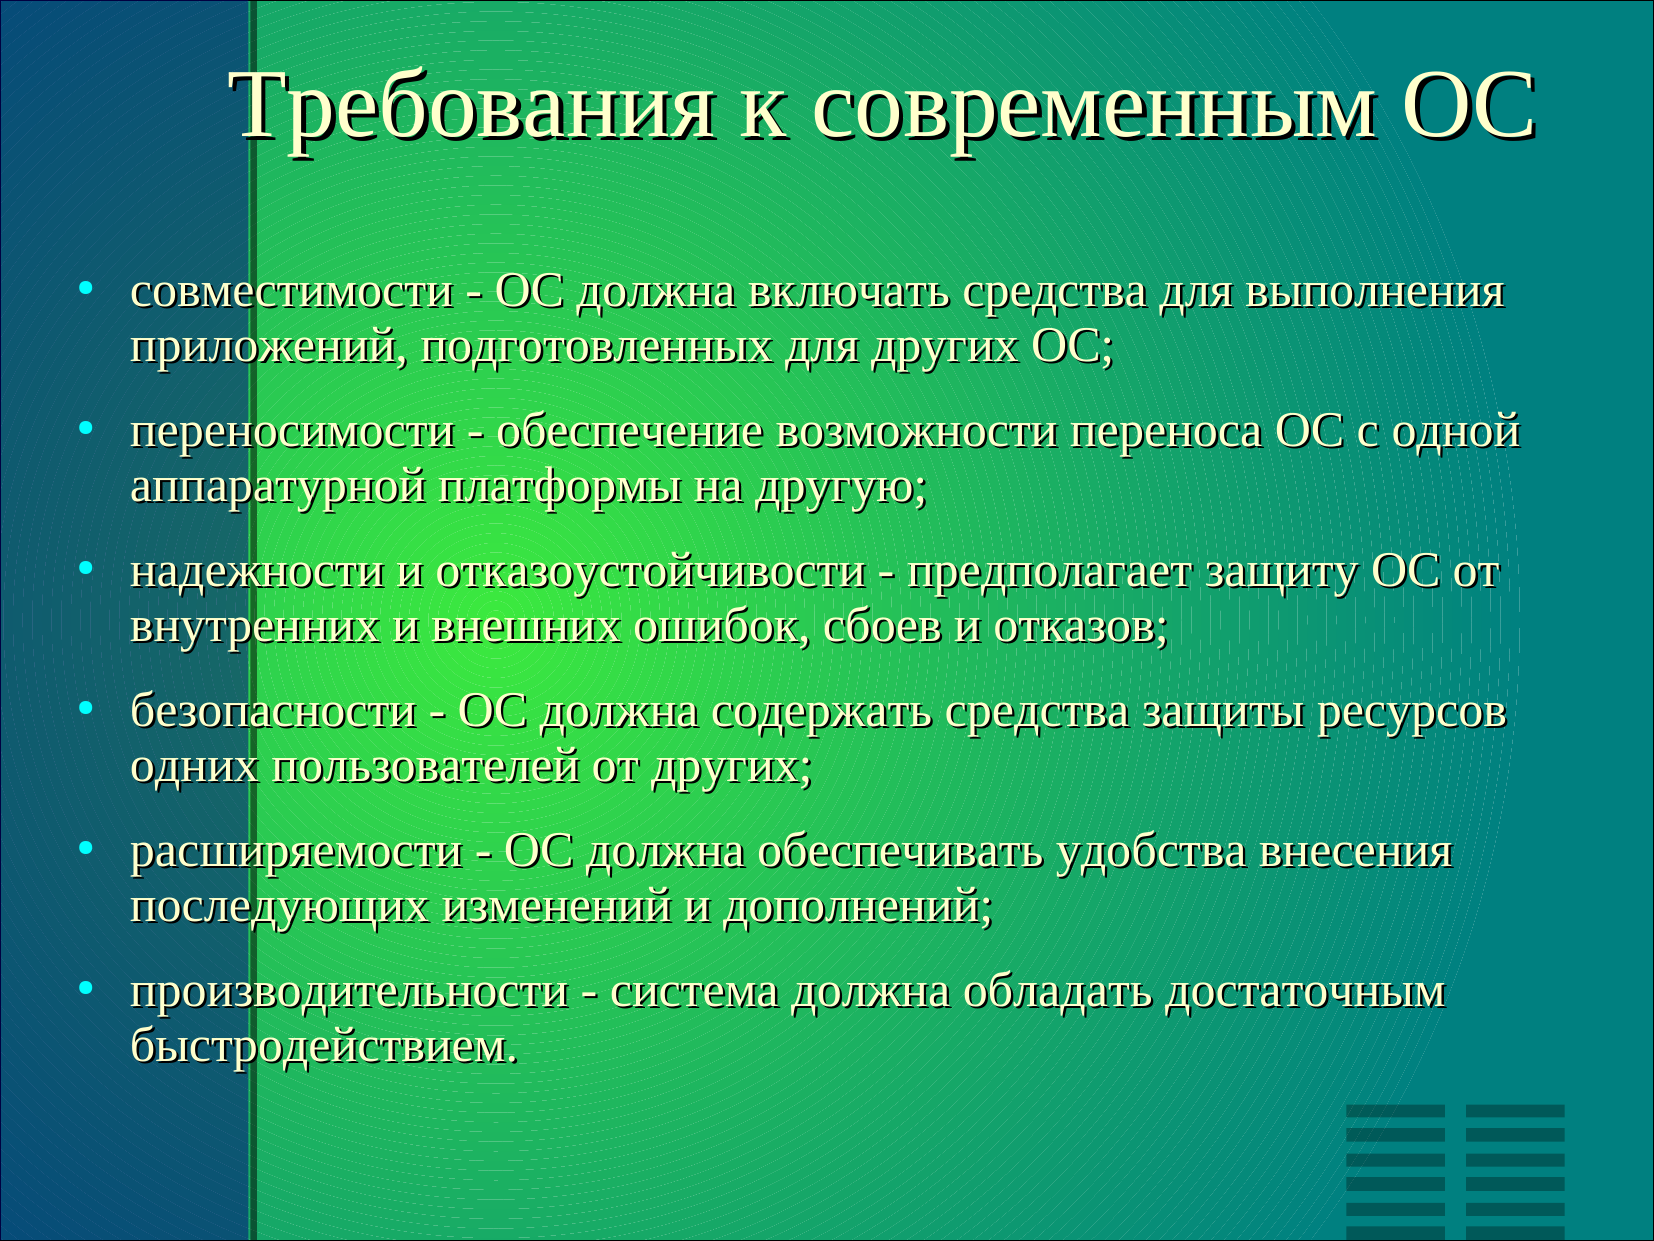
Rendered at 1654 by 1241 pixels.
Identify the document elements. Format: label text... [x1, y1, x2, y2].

title Требования к современным ОС [177, 0, 1590, 177]
list совместимости - ОС должна включать средства для выполнения приложений, подготовленных для других ОС; переносимости - обеспечение возможности переноса ОС с одной аппаратурной платформы на другую; надежности и отказоустойчивости - предполагает защиту ОС от внутренних и внешних ошибок, сбоев и отказов; безопасности - ОС должна содержать средства защиты ресурсов одних пользователей от других; расширяемости - ОС должна обеспечивать удобства внесения последующих изменений и дополнений; производительности - система должна обладать достаточным быстродействием. [59, 177, 1595, 1152]
